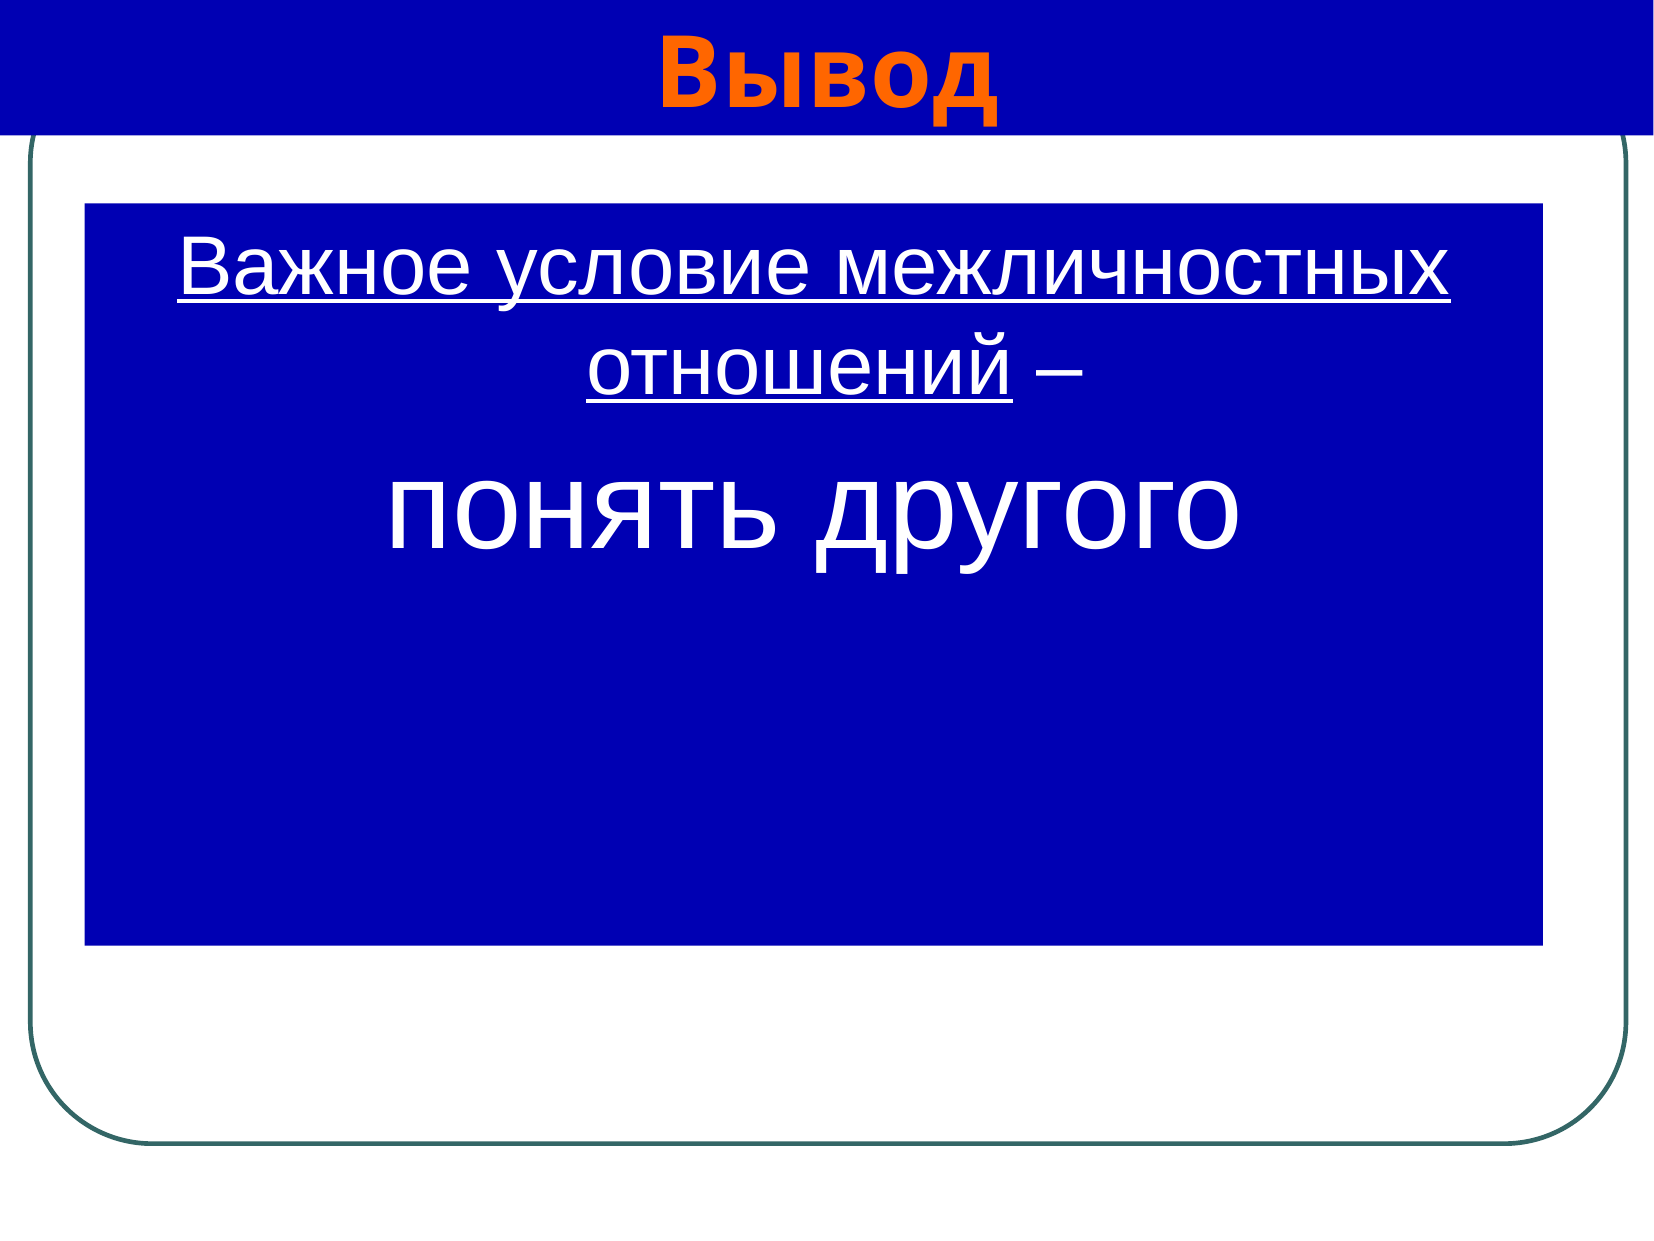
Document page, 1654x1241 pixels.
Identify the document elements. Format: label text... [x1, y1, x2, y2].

text_box Вывод [0, 0, 1654, 136]
text_box Важное условие межличностных отношений – понять другого [84, 203, 1543, 946]
